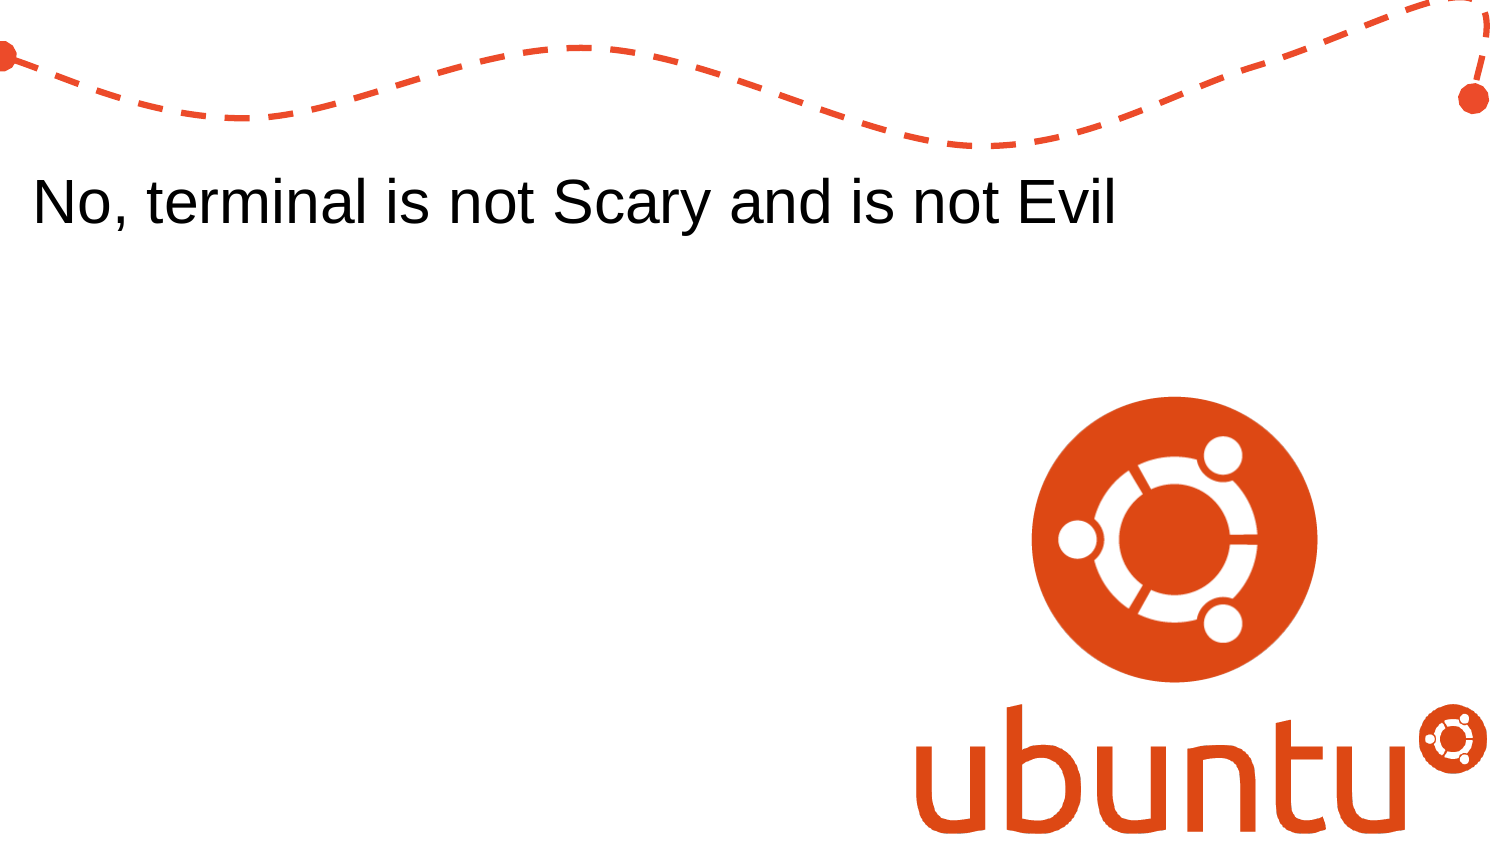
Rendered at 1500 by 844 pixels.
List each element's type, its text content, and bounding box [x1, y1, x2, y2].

picture [1031, 396, 1318, 683]
picture [916, 704, 1487, 834]
list No, terminal is not Scary and is not Evil [17, 145, 1368, 278]
